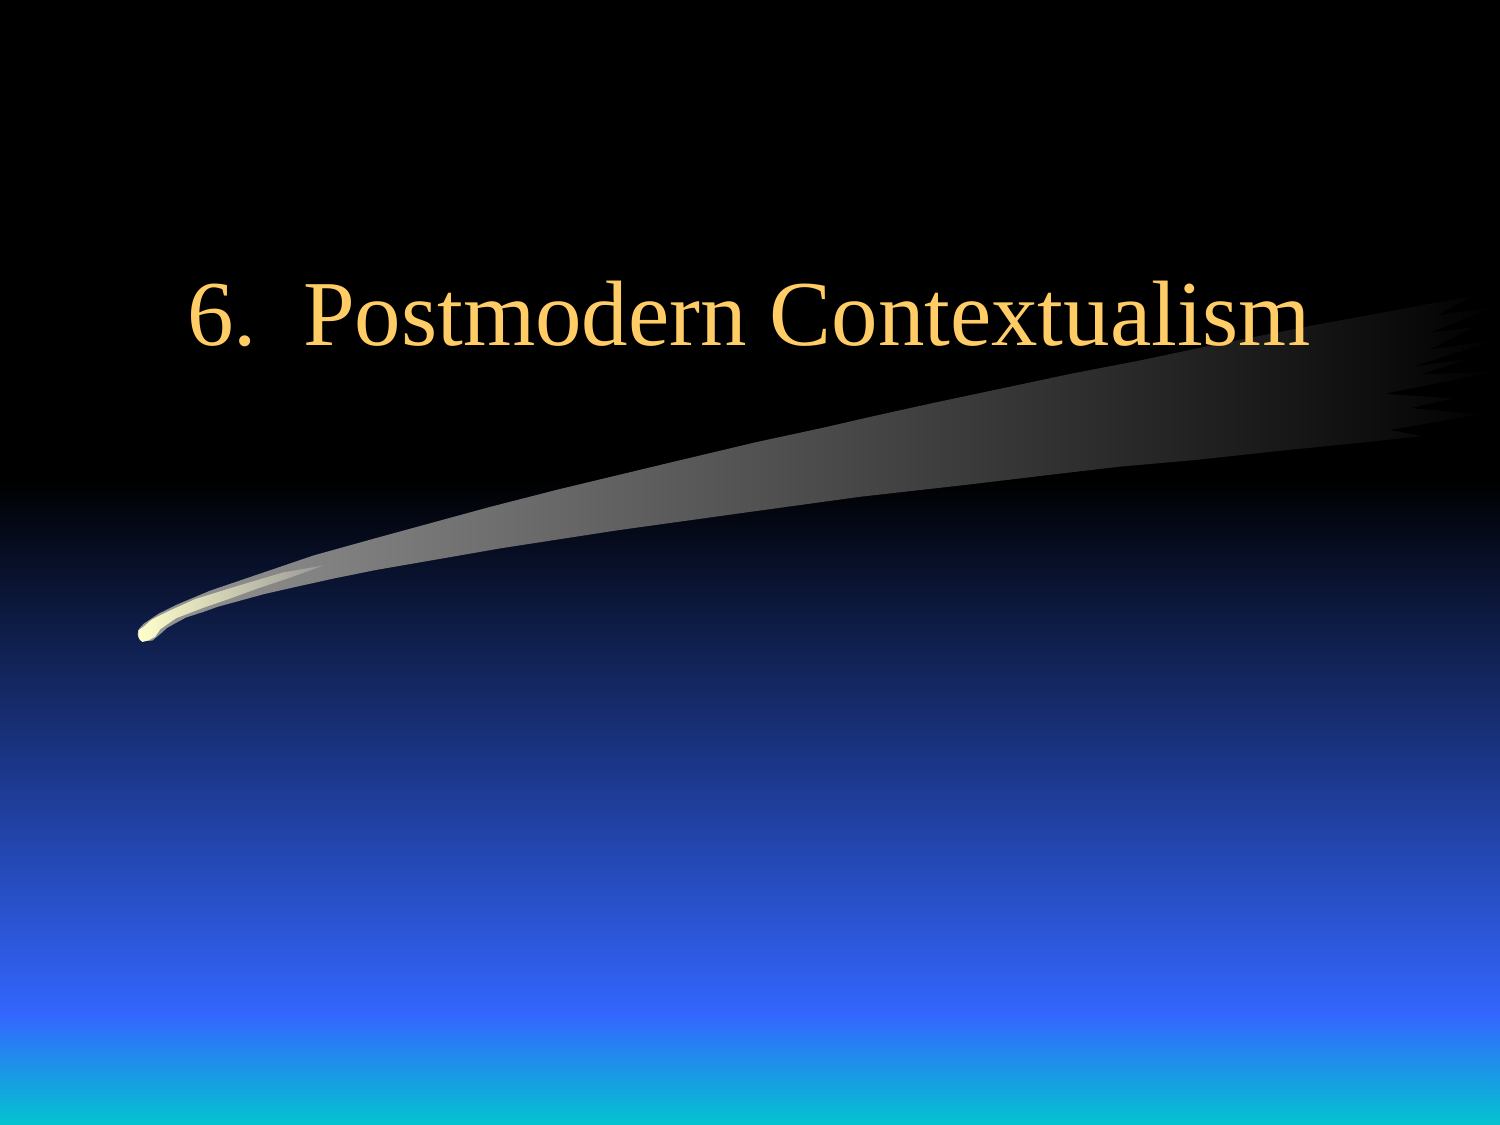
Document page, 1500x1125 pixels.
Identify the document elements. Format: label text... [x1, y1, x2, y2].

title 6. Postmodern Contextualism [112, 185, 1388, 374]
